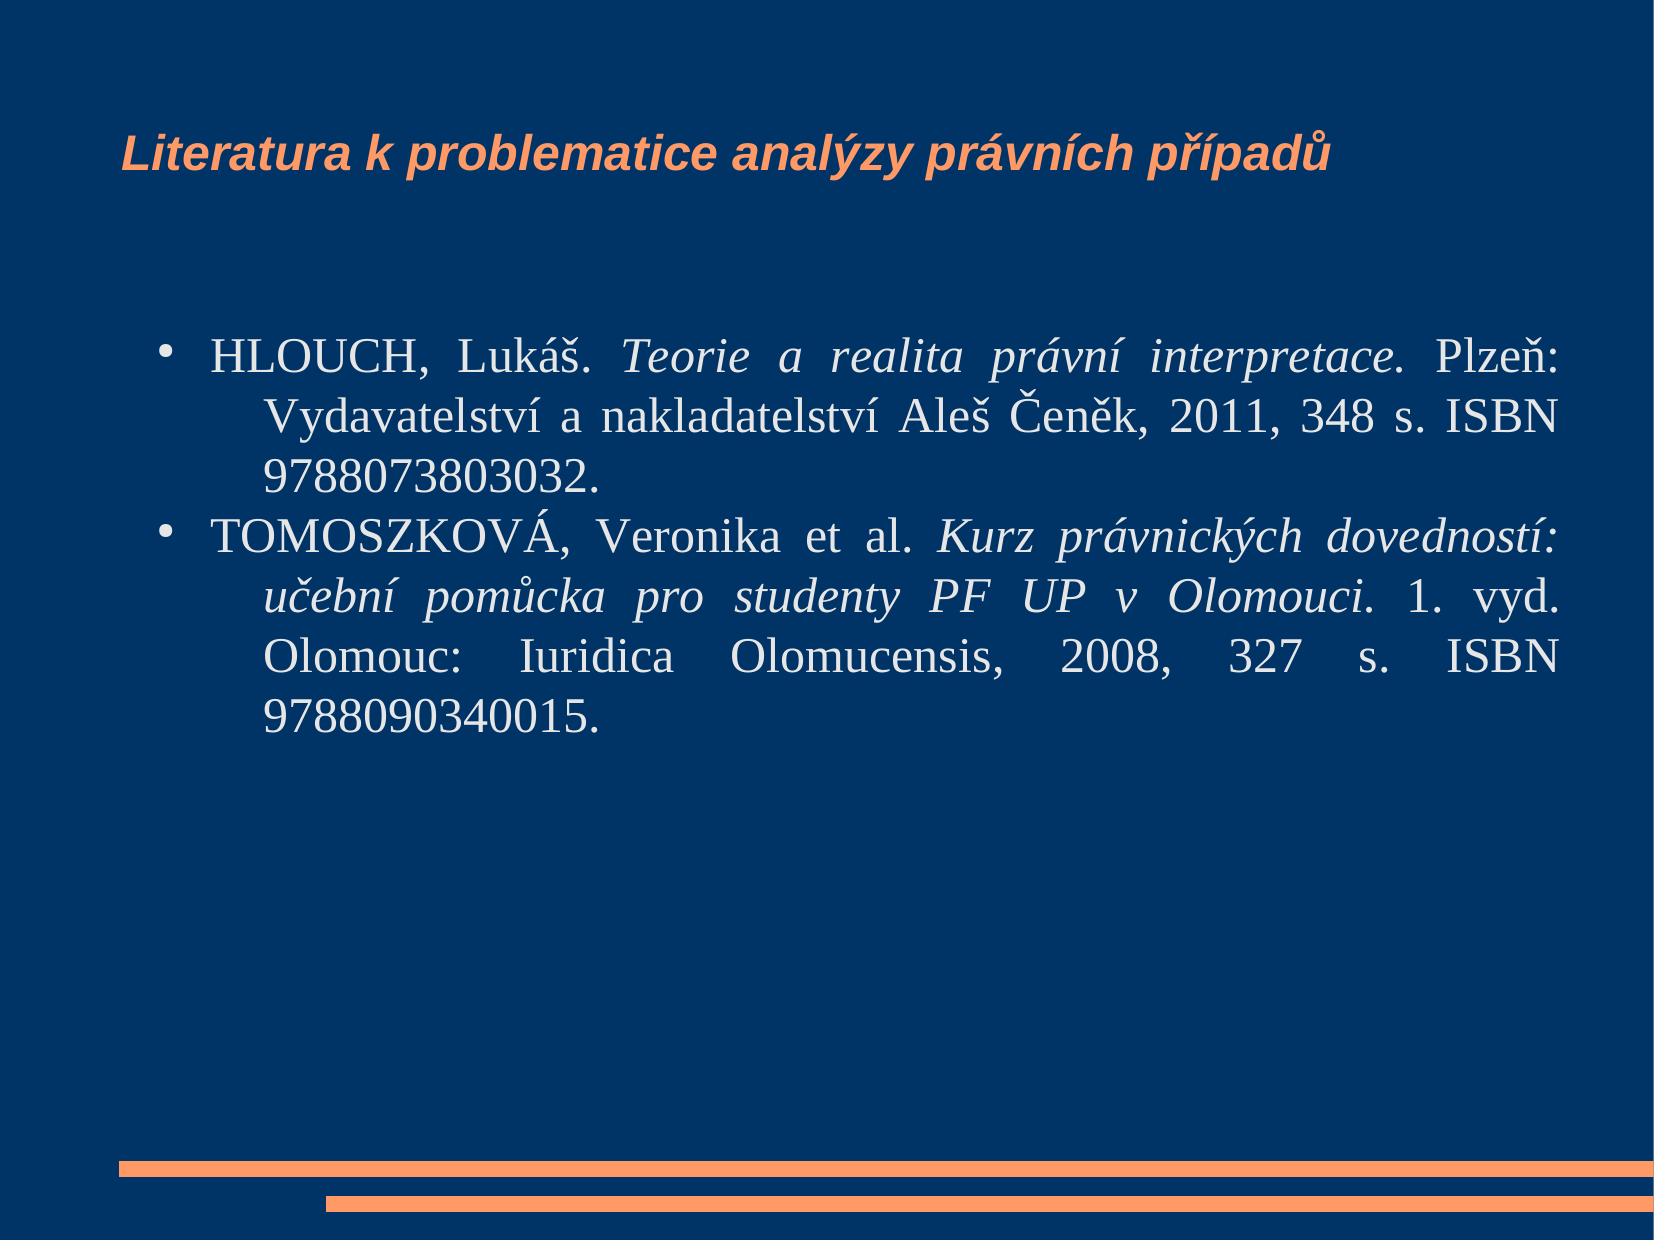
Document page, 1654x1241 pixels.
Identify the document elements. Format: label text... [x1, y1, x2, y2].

list HLOUCH, Lukáš. Teorie a realita právní interpretace. Plzeň: Vydavatelství a nakladatelství Aleš Čeněk, 2011, 348 s. ISBN 9788073803032. TOMOSZKOVÁ, Veronika et al. Kurz právnických dovedností: učební pomůcka pro studenty PF UP v Olomouci. 1. vyd. Olomouc: Iuridica Olomucensis, 2008, 327 s. ISBN 9788090340015. [121, 322, 1561, 1132]
title Literatura k problematice analýzy právních případů [121, 46, 1534, 254]
